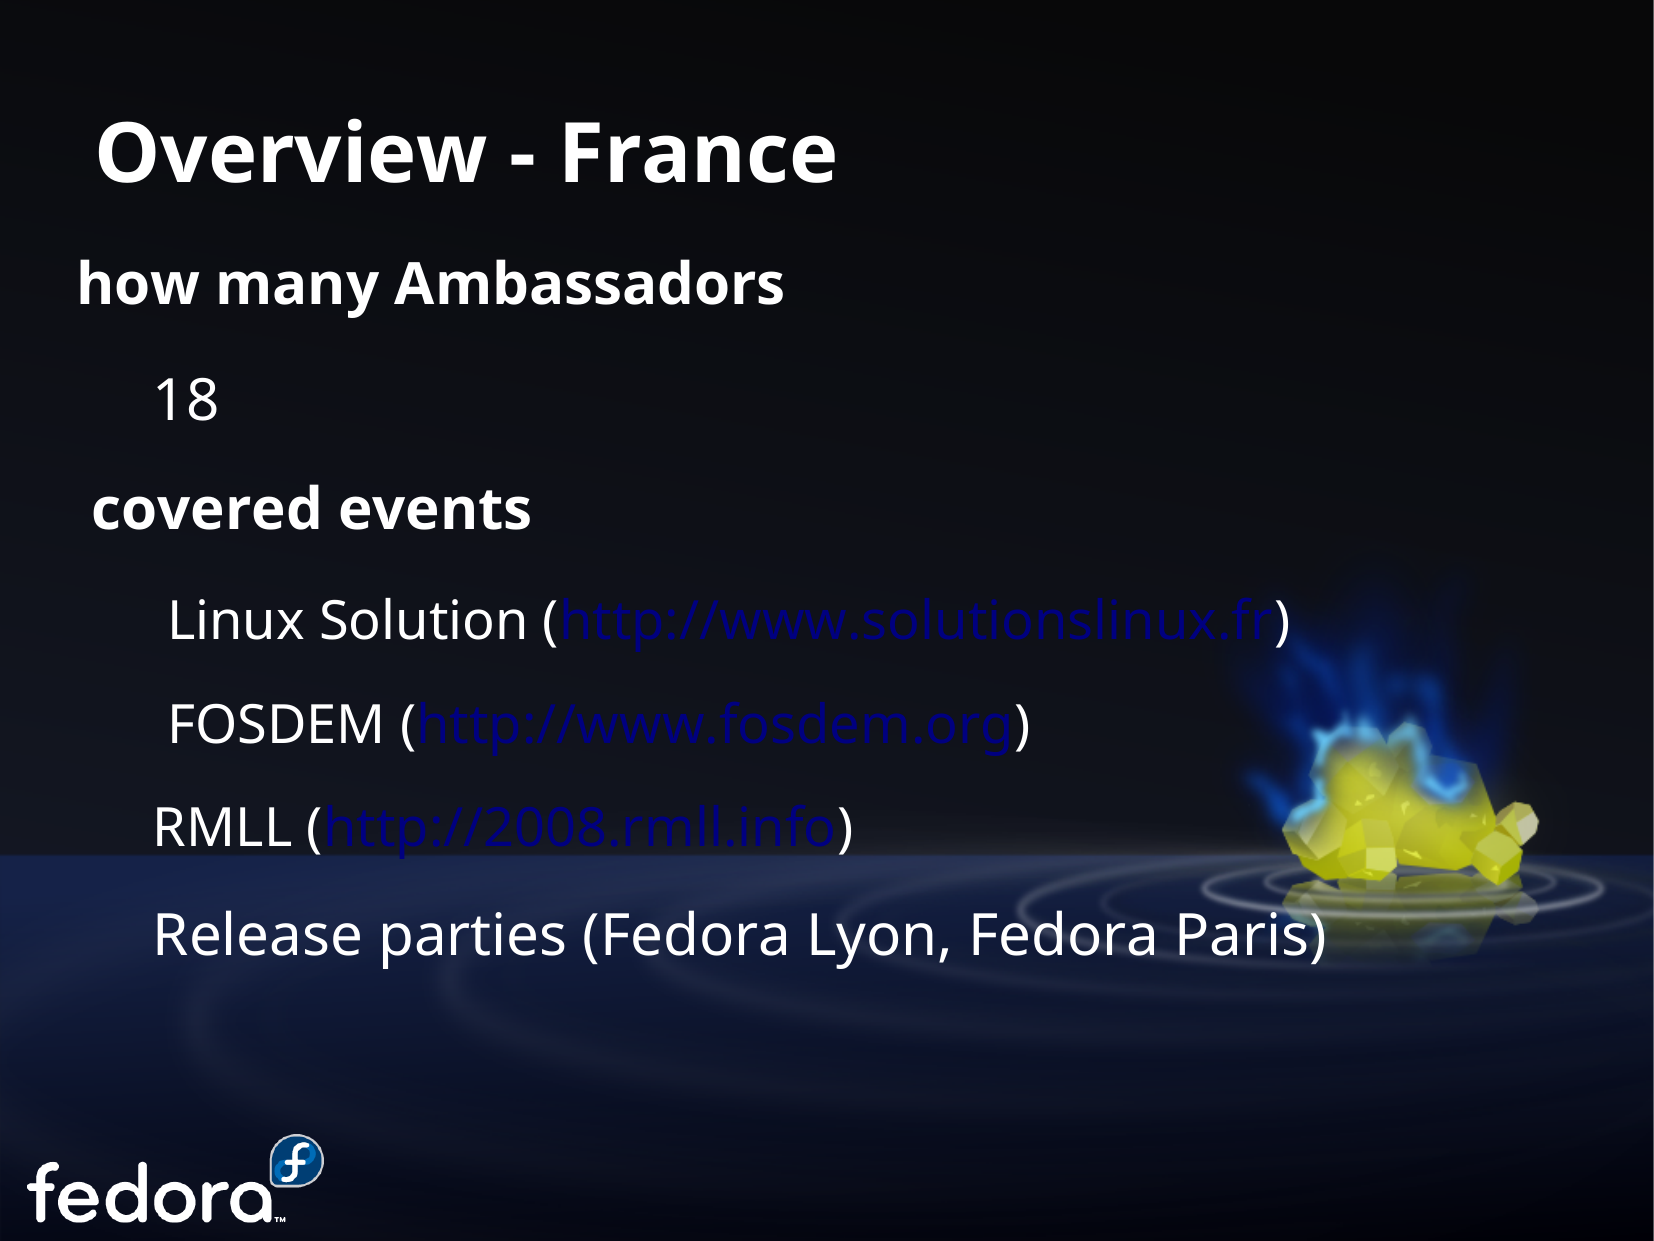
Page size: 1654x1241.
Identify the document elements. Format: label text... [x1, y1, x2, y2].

list how many Ambassadors 18 covered events Linux Solution (http://www.solutionslinux.fr) FOSDEM (http://www.fosdem.org) RMLL (http://2008.rmll.info) Release parties (Fedora Lyon, Fedora Paris) [59, 236, 1624, 1063]
picture [0, 0, 1654, 1241]
title Overview - France [59, 88, 1624, 207]
